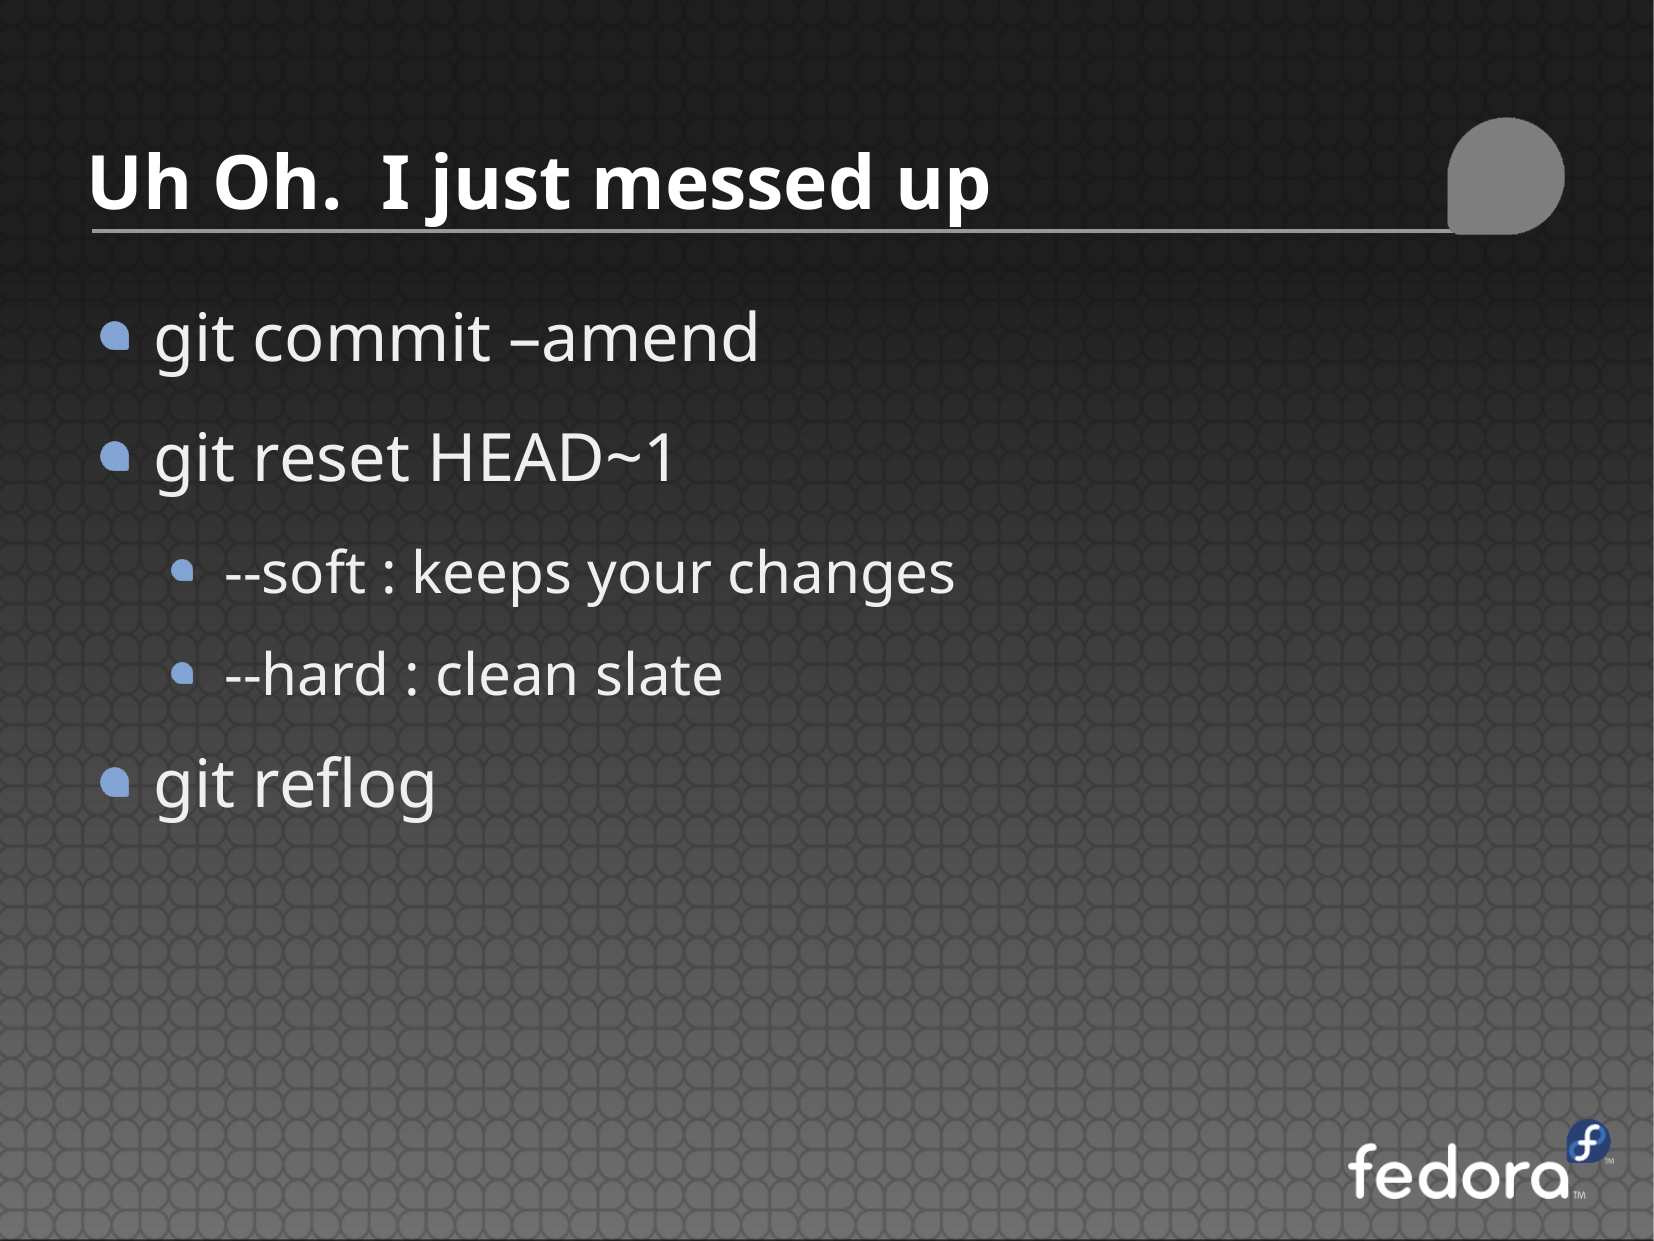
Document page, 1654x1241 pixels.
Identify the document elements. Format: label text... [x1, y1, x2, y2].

picture [0, 0, 1654, 1241]
list git commit –amend git reset HEAD~1 --soft : keeps your changes --hard : clean slate git reflog [82, 290, 1571, 1109]
title Uh Oh. I just messed up [86, 112, 1576, 249]
